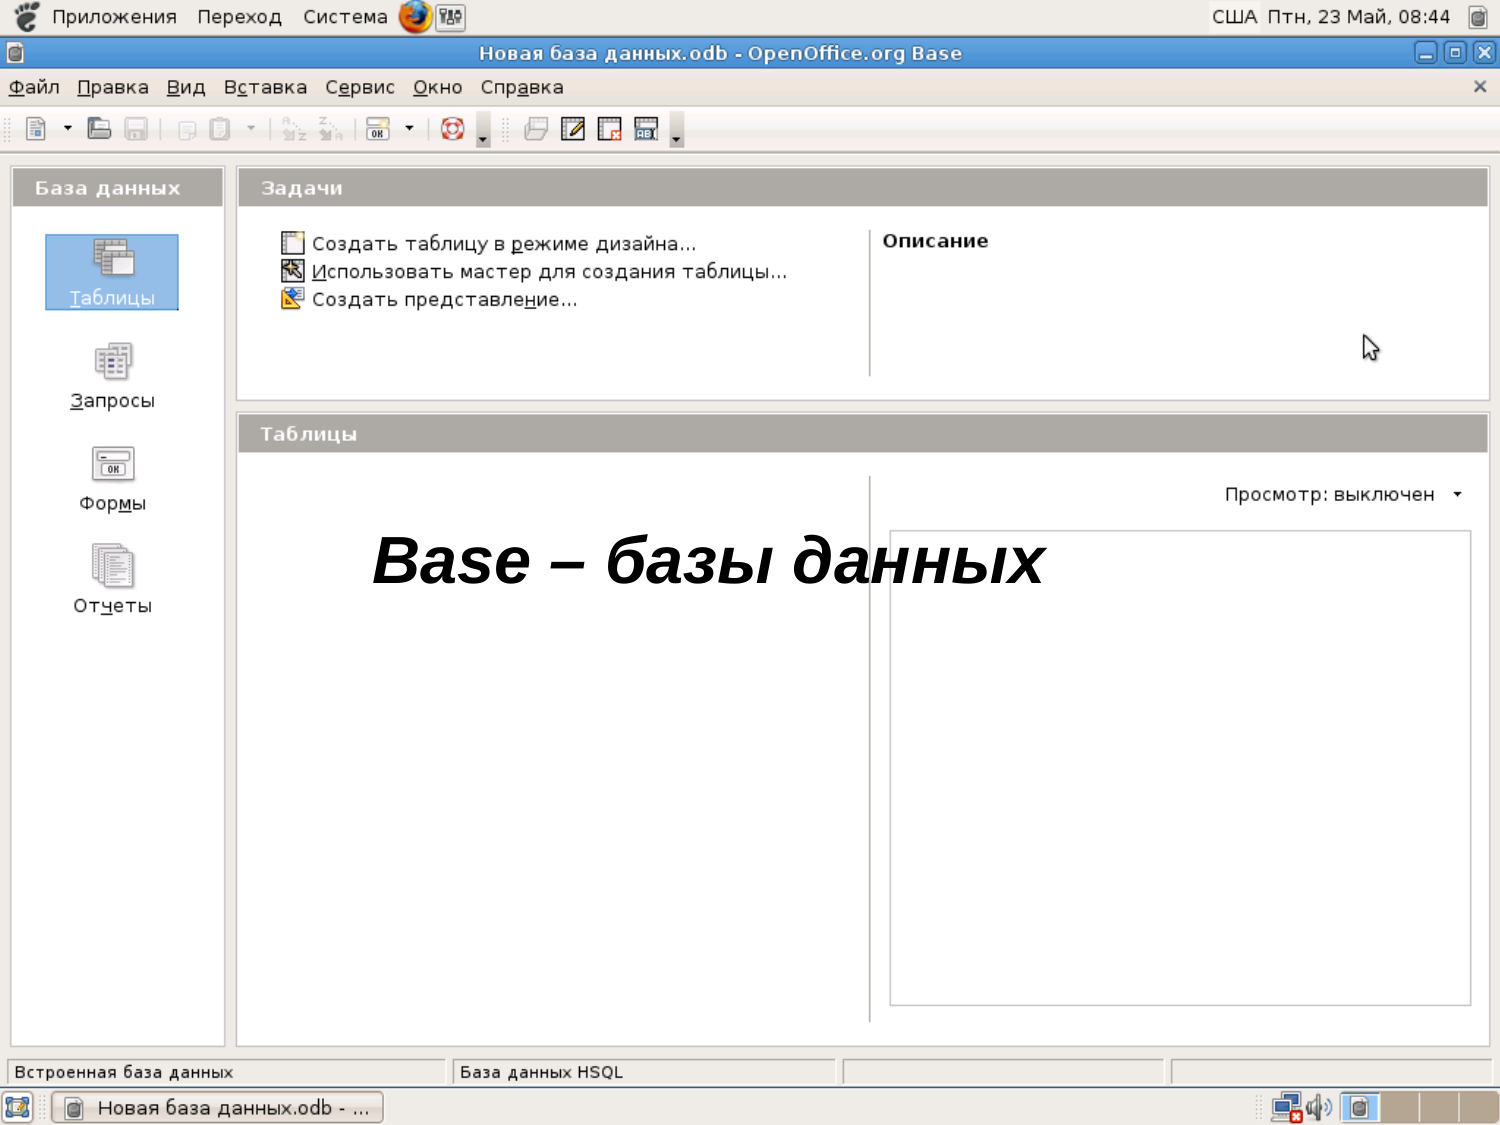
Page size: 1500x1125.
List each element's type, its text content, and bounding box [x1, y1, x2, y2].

picture [0, 0, 1500, 1125]
text_box Base – базы данных [343, 516, 1075, 592]
